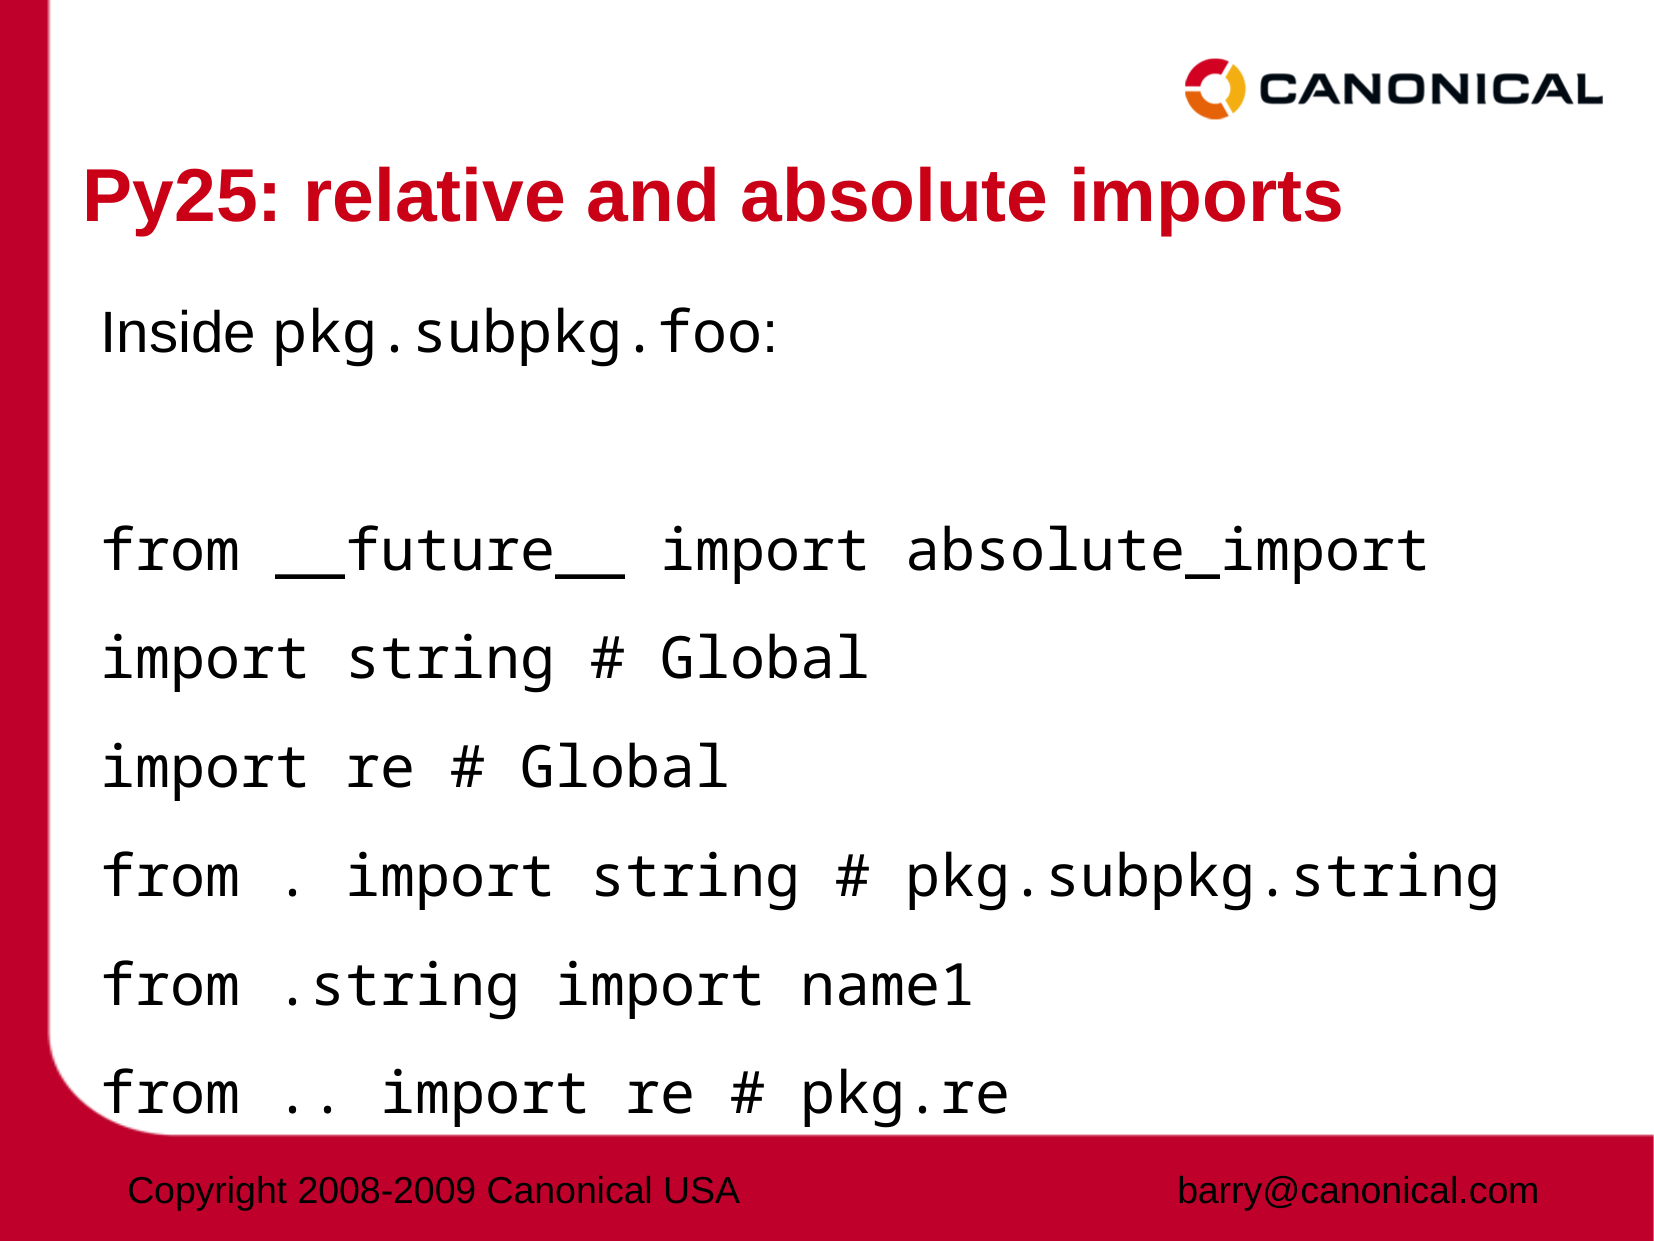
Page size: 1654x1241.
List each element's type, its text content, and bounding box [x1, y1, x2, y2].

list Inside pkg.subpkg.foo: from __future__ import absolute_import import string # Global import re # Global from . import string # pkg.subpkg.string from .string import name1 from .. import re # pkg.re [82, 290, 1571, 1109]
title Py25: relative and absolute imports [82, 104, 1571, 287]
picture [0, 0, 1654, 1241]
